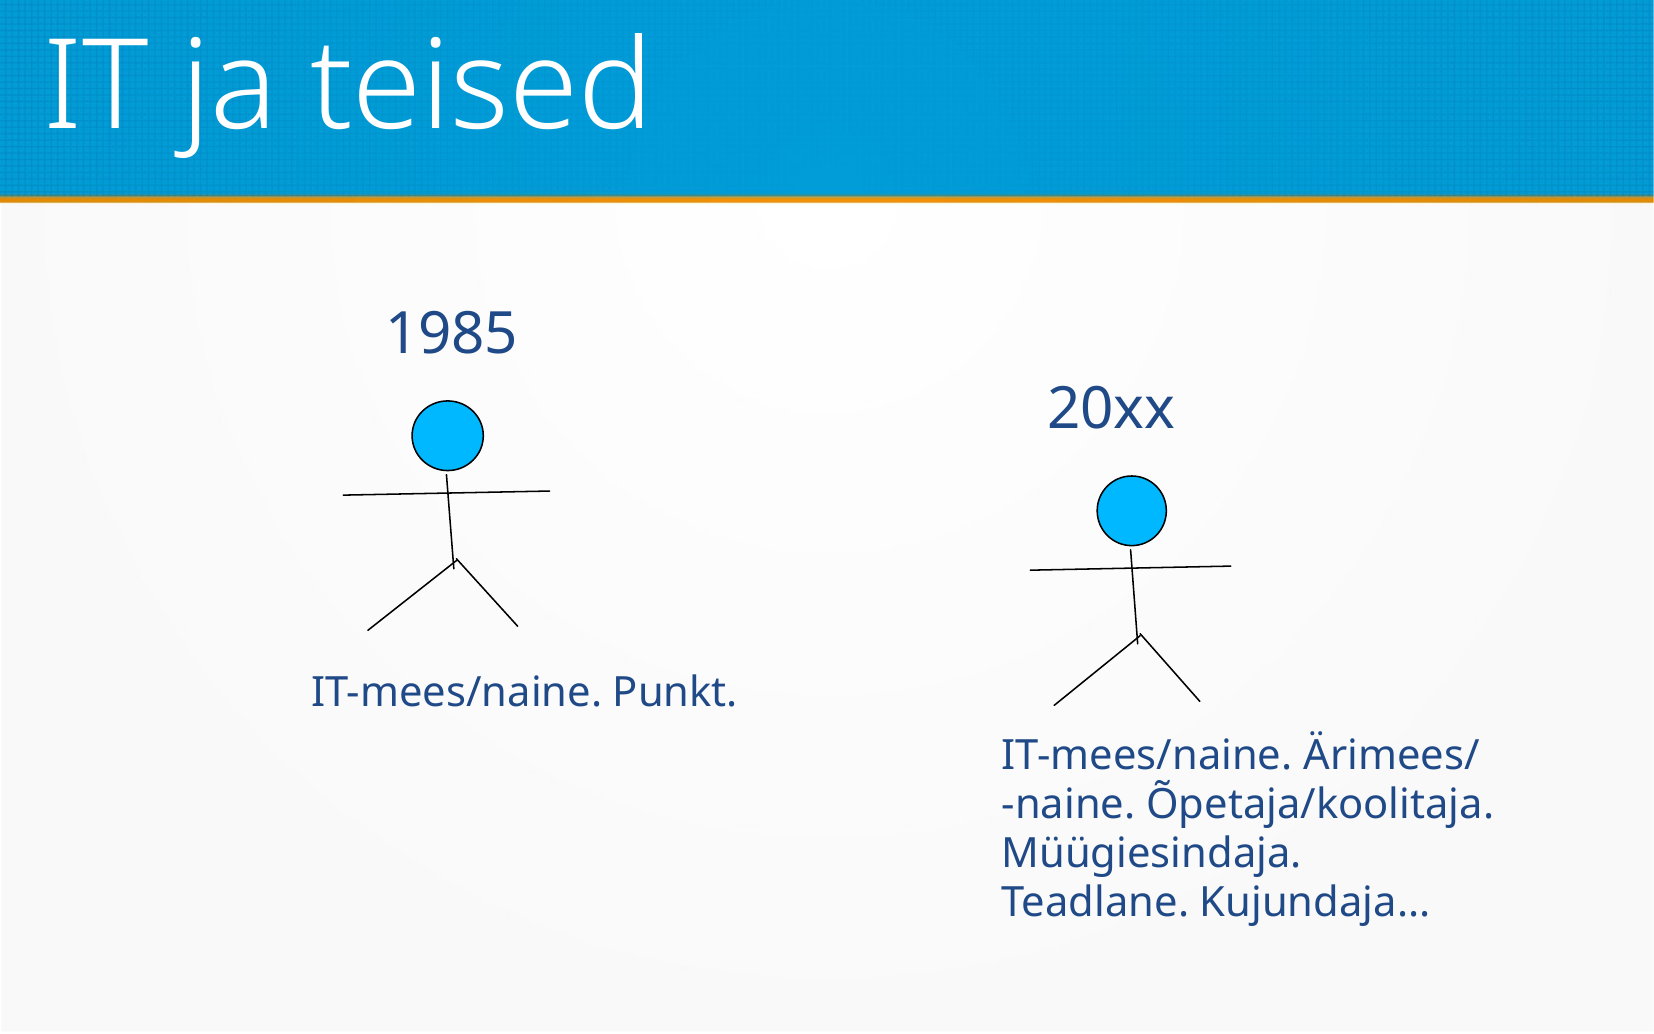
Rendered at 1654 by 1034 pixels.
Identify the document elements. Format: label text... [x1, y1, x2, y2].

text_box IT-mees/naine. Punkt. [311, 667, 981, 723]
text_box [343, 474, 550, 631]
text_box IT-mees/naine. Ärimees/ -naine. Õpetaja/koolitaja. Müügiesindaja. Teadlane. Kujundaja... [1001, 730, 1562, 976]
text_box [1030, 549, 1231, 706]
picture [0, 195, 1654, 1034]
text_box [412, 400, 484, 471]
text_box [1097, 475, 1167, 546]
title IT ja teised [43, 0, 1619, 166]
text_box 1985 [385, 290, 715, 359]
text_box 20xx [1047, 365, 1325, 434]
